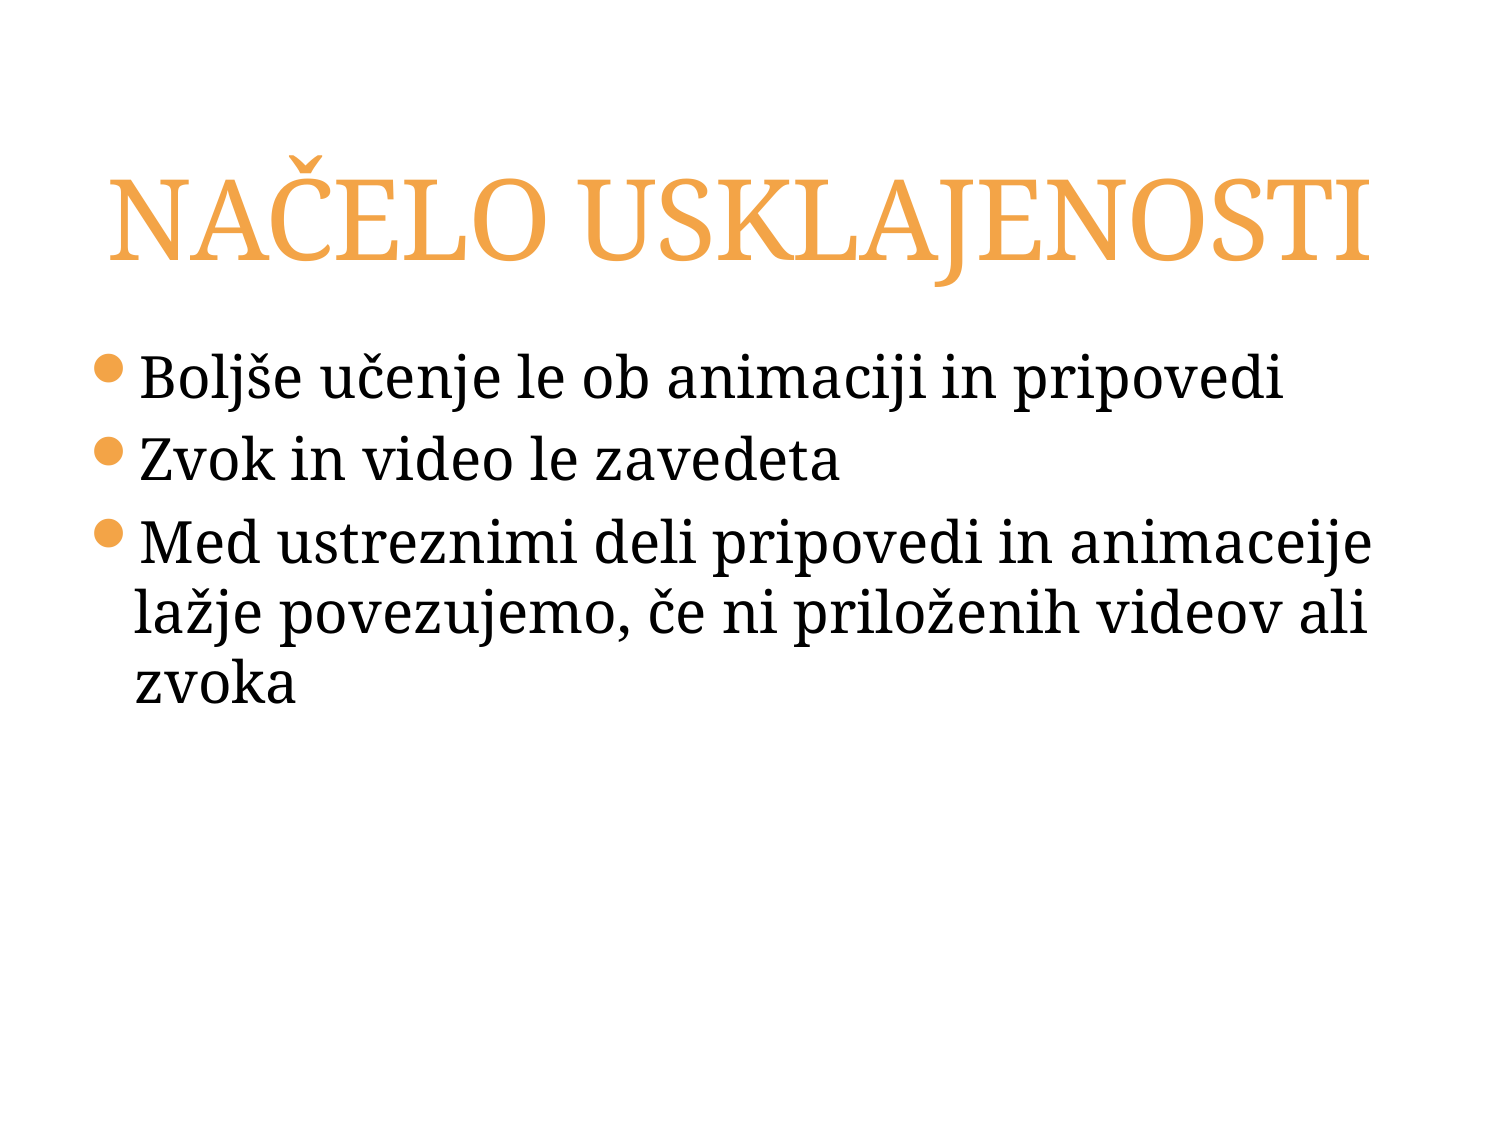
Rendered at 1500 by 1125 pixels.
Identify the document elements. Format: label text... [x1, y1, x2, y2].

title NAČELO USKLAJENOSTI [64, 90, 1415, 290]
list Boljše učenje le ob animaciji in pripovedi Zvok in video le zavedeta Med ustreznimi deli pripovedi in animaceije lažje povezujemo, če ni priloženih videov ali zvoka [75, 249, 1425, 1000]
